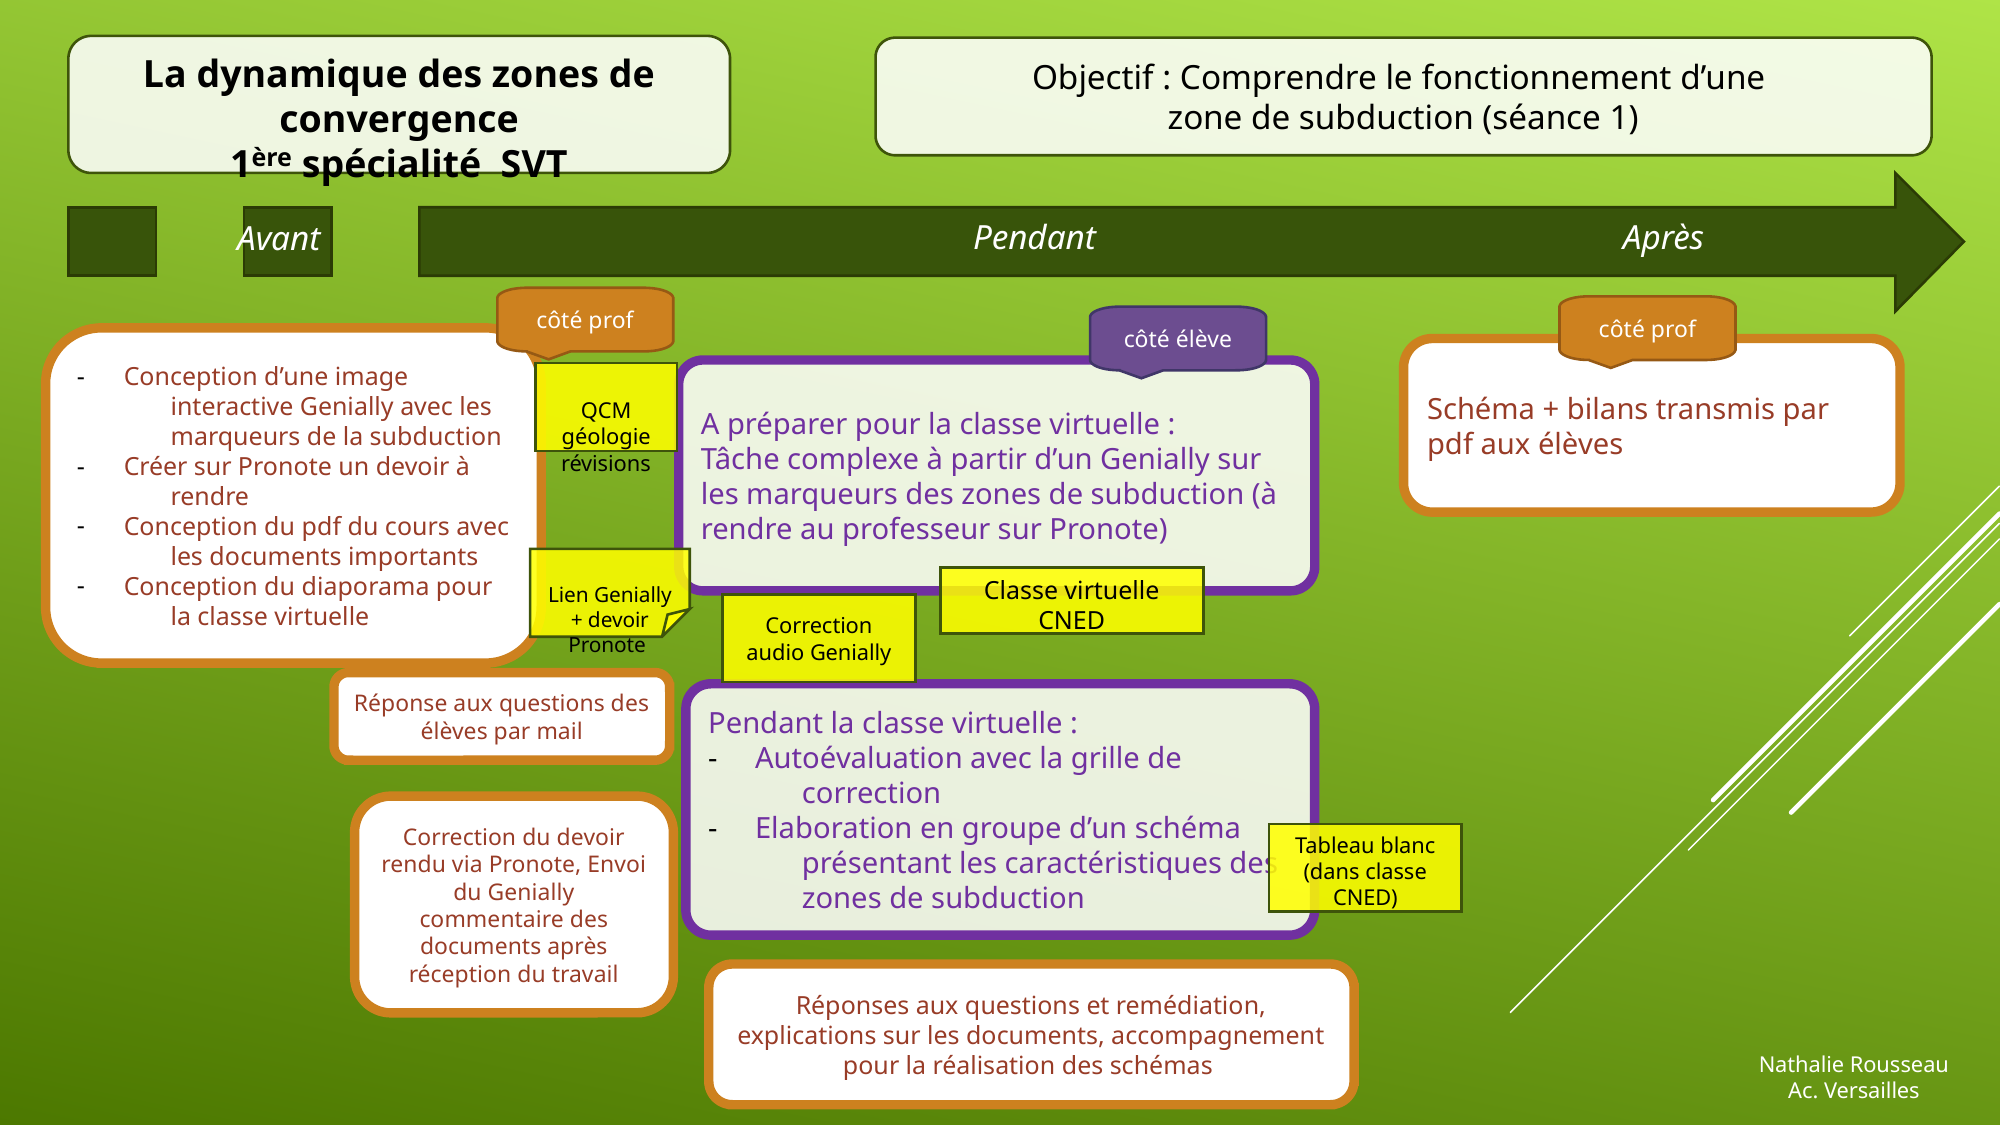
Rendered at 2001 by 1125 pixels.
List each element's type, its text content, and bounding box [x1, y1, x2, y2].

text_box Correction audio Genially [722, 594, 916, 682]
text_box [243, 266, 332, 276]
text_box Tableau blanc (dans classe CNED) [1269, 823, 1462, 912]
text_box La dynamique des zones de convergence 1ère spécialité SVT [68, 35, 731, 173]
text_box Pendant [958, 208, 1159, 265]
text_box Réponses aux questions et remédiation, explications sur les documents, accompagnement pour la réalisation des schémas [708, 964, 1355, 1105]
text_box côté prof [1559, 296, 1736, 368]
text_box [419, 173, 1964, 312]
text_box Conception d’une image interactive Genially avec les marqueurs de la subduction Créer sur Pronote un devoir à rendre Conception du pdf du cours avec les documents importants Conception du diaporama pour la classe virtuelle [45, 327, 542, 664]
text_box Correction du devoir rendu via Pronote, Envoi du Genially commentaire des documents après réception du travail [354, 796, 674, 1013]
text_box Schéma + bilans transmis par pdf aux élèves [1403, 338, 1901, 513]
text_box Lien Genially + devoir Pronote [530, 548, 690, 637]
text_box Nathalie Rousseau Ac. Versailles [1714, 1043, 1994, 1112]
text_box côté prof [497, 287, 674, 360]
text_box QCM géologie révisions [535, 363, 677, 452]
text_box Objectif : Comprendre le fonctionnement d’une zone de subduction (séance 1) [875, 37, 1932, 156]
text_box A préparer pour la classe virtuelle : Tâche complexe à partir d’un Genially sur les marqueurs des zones de subduction (à rendre au professeur sur Pronote) [678, 360, 1315, 591]
text_box Avant [222, 210, 465, 266]
text_box côté élève [1090, 306, 1267, 379]
text_box Classe virtuelle CNED [940, 567, 1204, 634]
text_box Réponse aux questions des élèves par mail [333, 672, 670, 761]
text_box Pendant la classe virtuelle : Autoévaluation avec la grille de correction Elaboration en groupe d’un schéma présentant les caractéristiques des zones de subduction [685, 683, 1315, 936]
text_box Après [1608, 208, 1742, 265]
text_box [68, 207, 157, 276]
